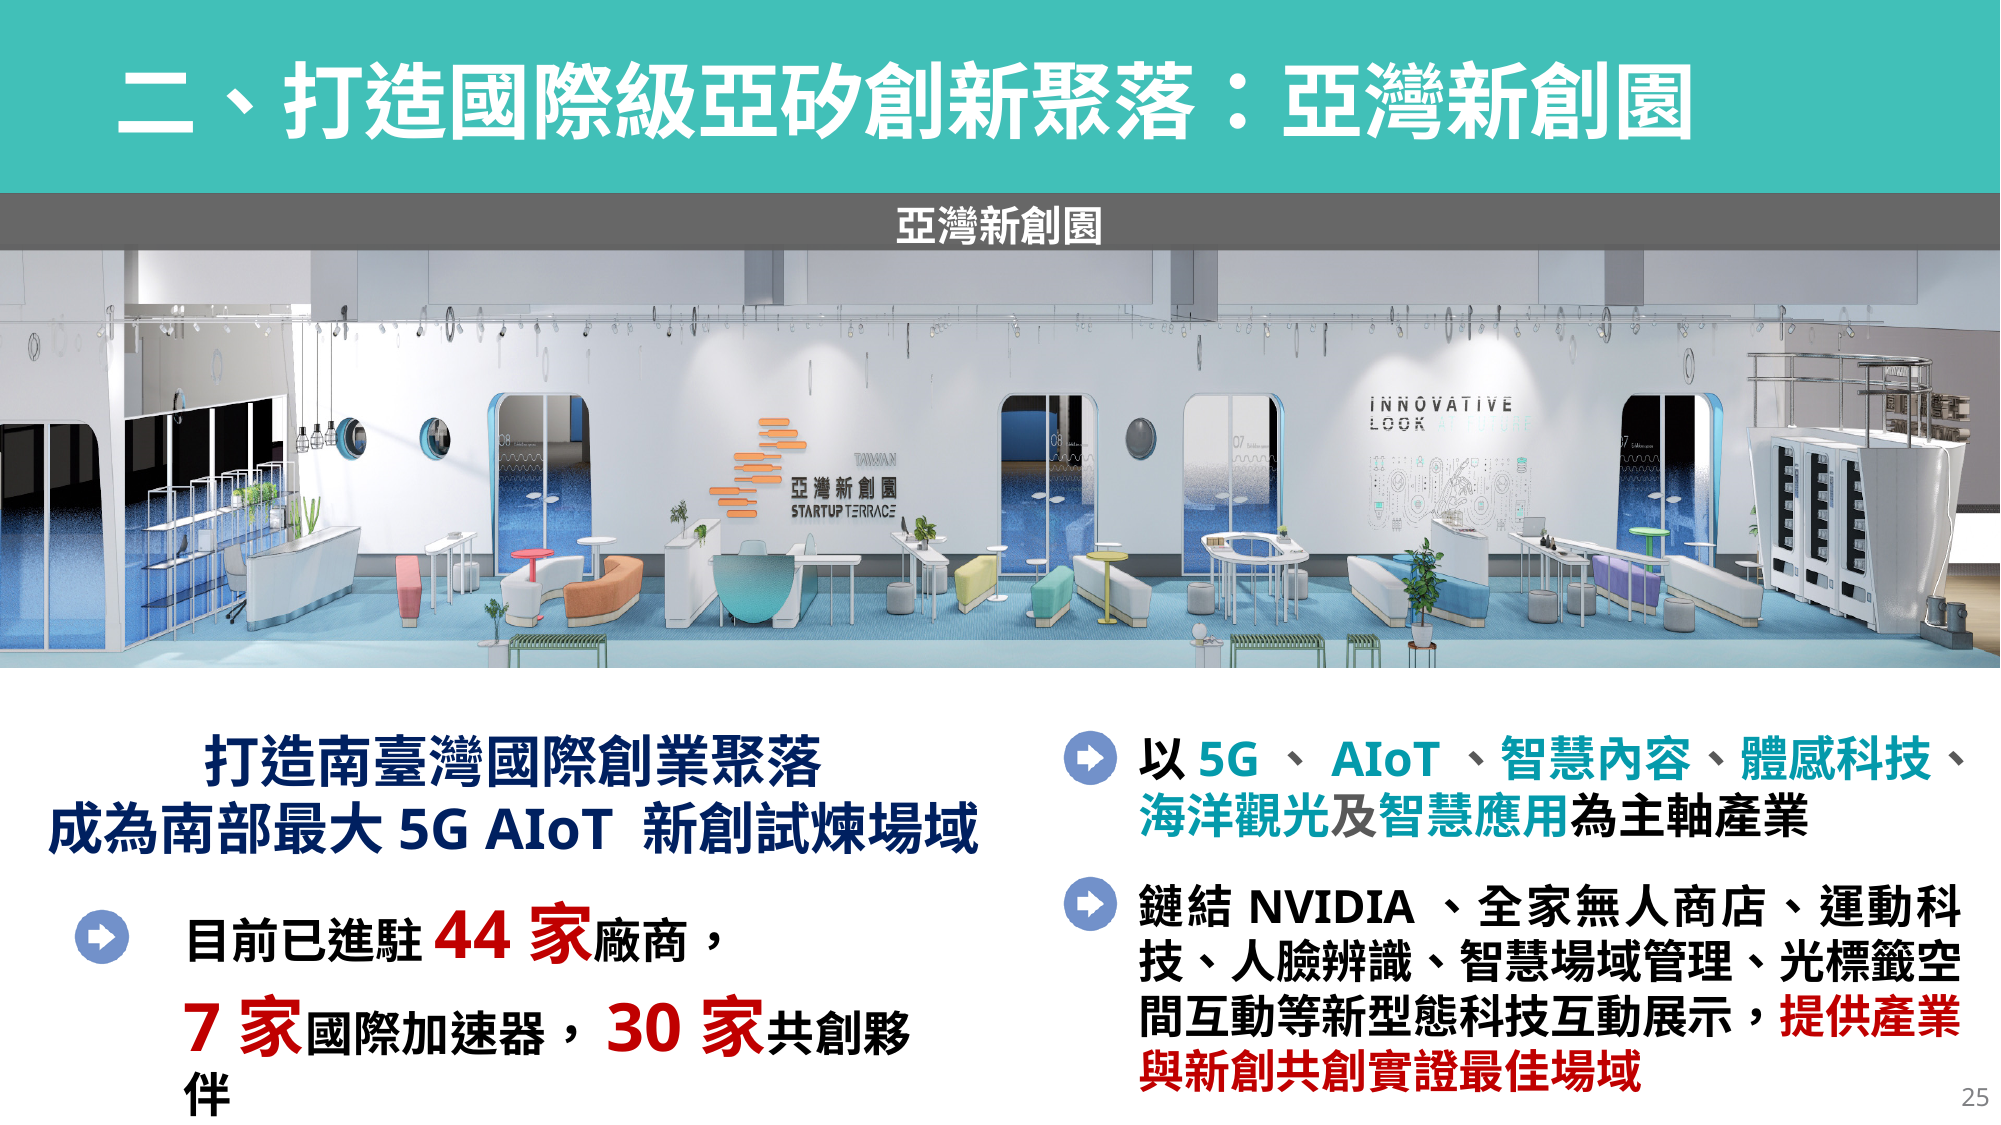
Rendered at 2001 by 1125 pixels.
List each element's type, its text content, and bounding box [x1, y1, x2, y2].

slide_number <編號> [1744, 1074, 2000, 1120]
text_box 打造南臺灣國際創業聚落 成為南部最大5G AIoT 新創試煉場域 [0, 718, 1124, 869]
text_box 鏈結NVIDIA、全家無人商店、運動科技、人臉辨識、智慧場域管理、光標籤空間互動等新型態科技互動展示，提供產業與新創共創實證最佳場域 [1124, 870, 1978, 1105]
picture [1053, 870, 1124, 936]
text_box 目前已進駐44家廠商， 7家國際加速器，30家共創夥伴 [118, 884, 927, 1073]
text_box 以5G、AIoT、智慧內容、體感科技、 海洋觀光及智慧應用為主軸產業 [1123, 721, 2000, 851]
title 二、打造國際級亞矽創新聚落：亞灣新創園 [99, 25, 1900, 175]
picture [0, 251, 2000, 668]
picture [1053, 724, 1123, 790]
picture [64, 903, 118, 969]
text_box 亞灣新創園 [0, 193, 2000, 251]
